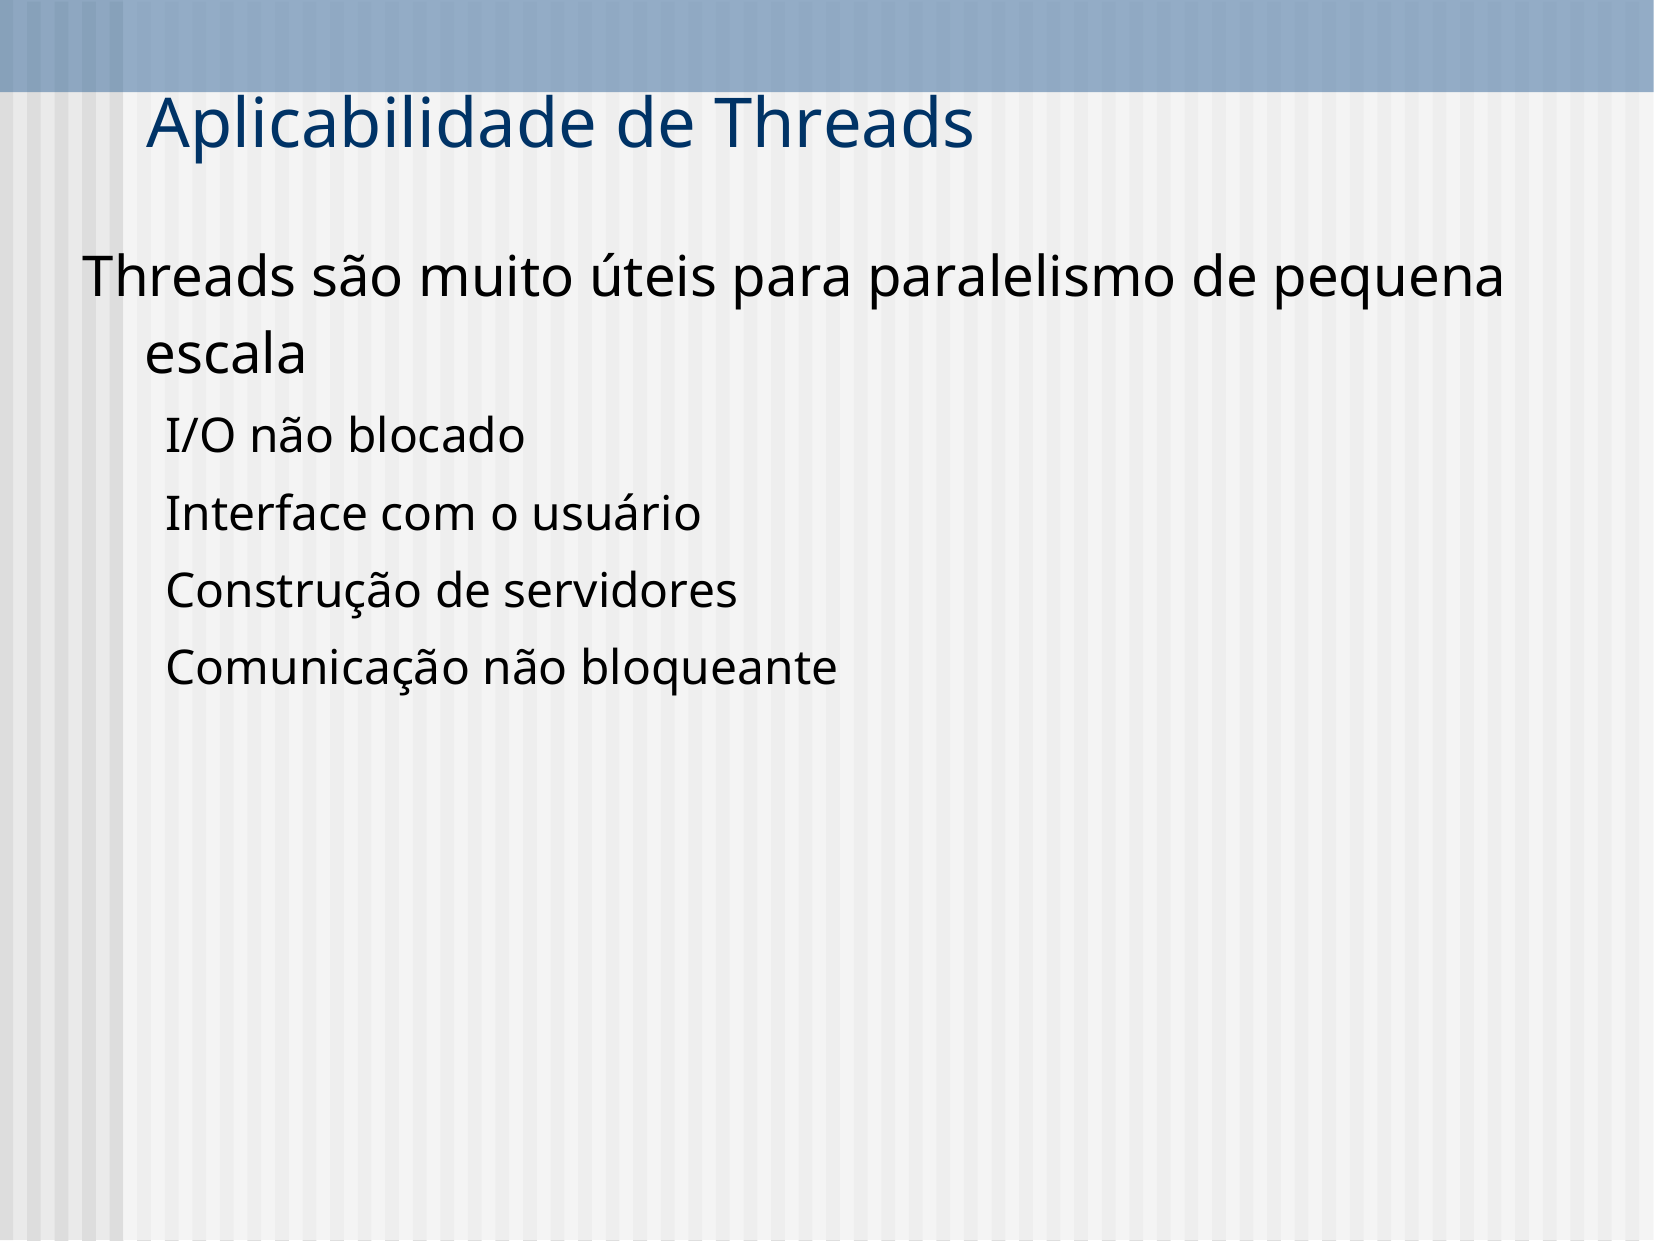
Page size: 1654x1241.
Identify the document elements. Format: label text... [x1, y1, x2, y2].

title Aplicabilidade de Threads [146, 36, 1536, 204]
list Threads são muito úteis para paralelismo de pequena escala I/O não blocado Interface com o usuário Construção de servidores Comunicação não bloqueante [82, 236, 1571, 1094]
